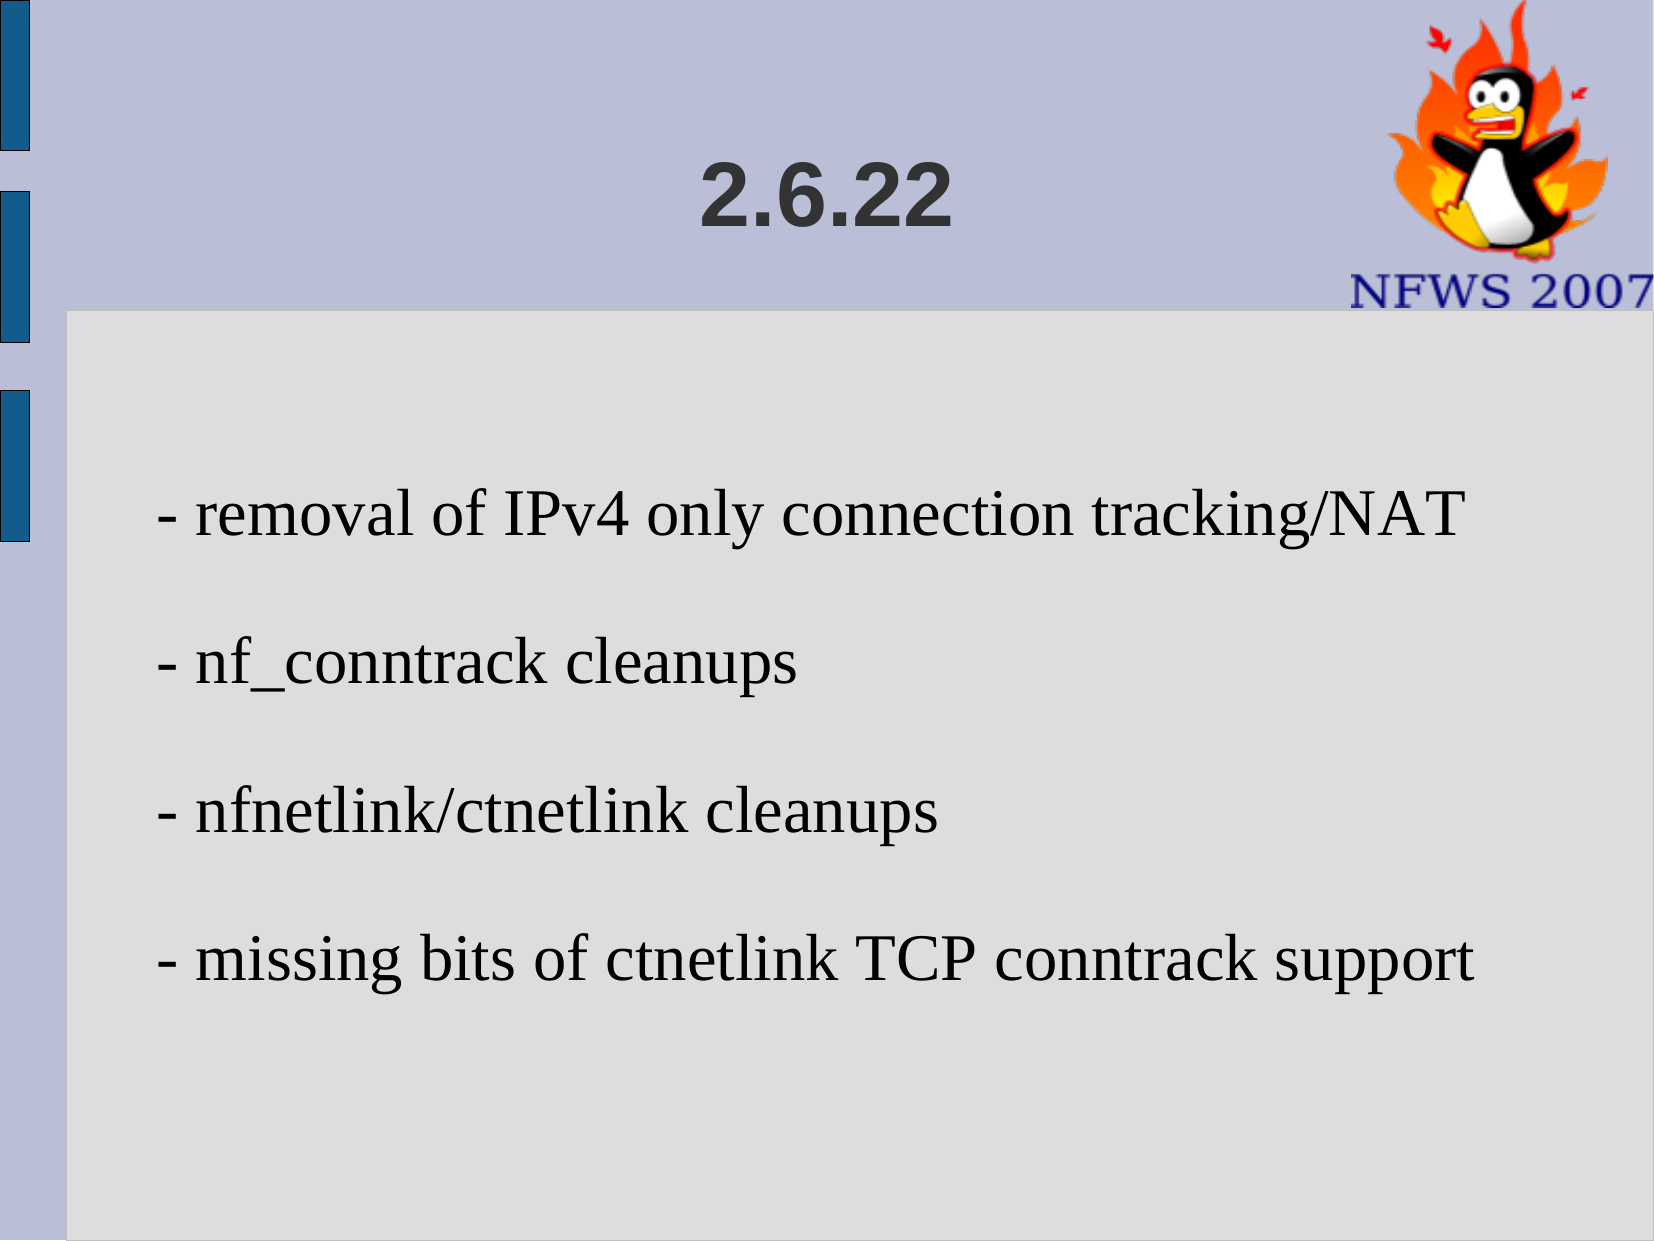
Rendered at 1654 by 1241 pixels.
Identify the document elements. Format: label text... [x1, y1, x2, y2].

picture [1351, 0, 1654, 308]
title 2.6.22 [121, 98, 1351, 291]
subtitle - removal of IPv4 only connection tracking/NAT - nf_conntrack cleanups - nfnetlink/ctnetlink cleanups - missing bits of ctnetlink TCP conntrack support [121, 352, 1534, 1119]
